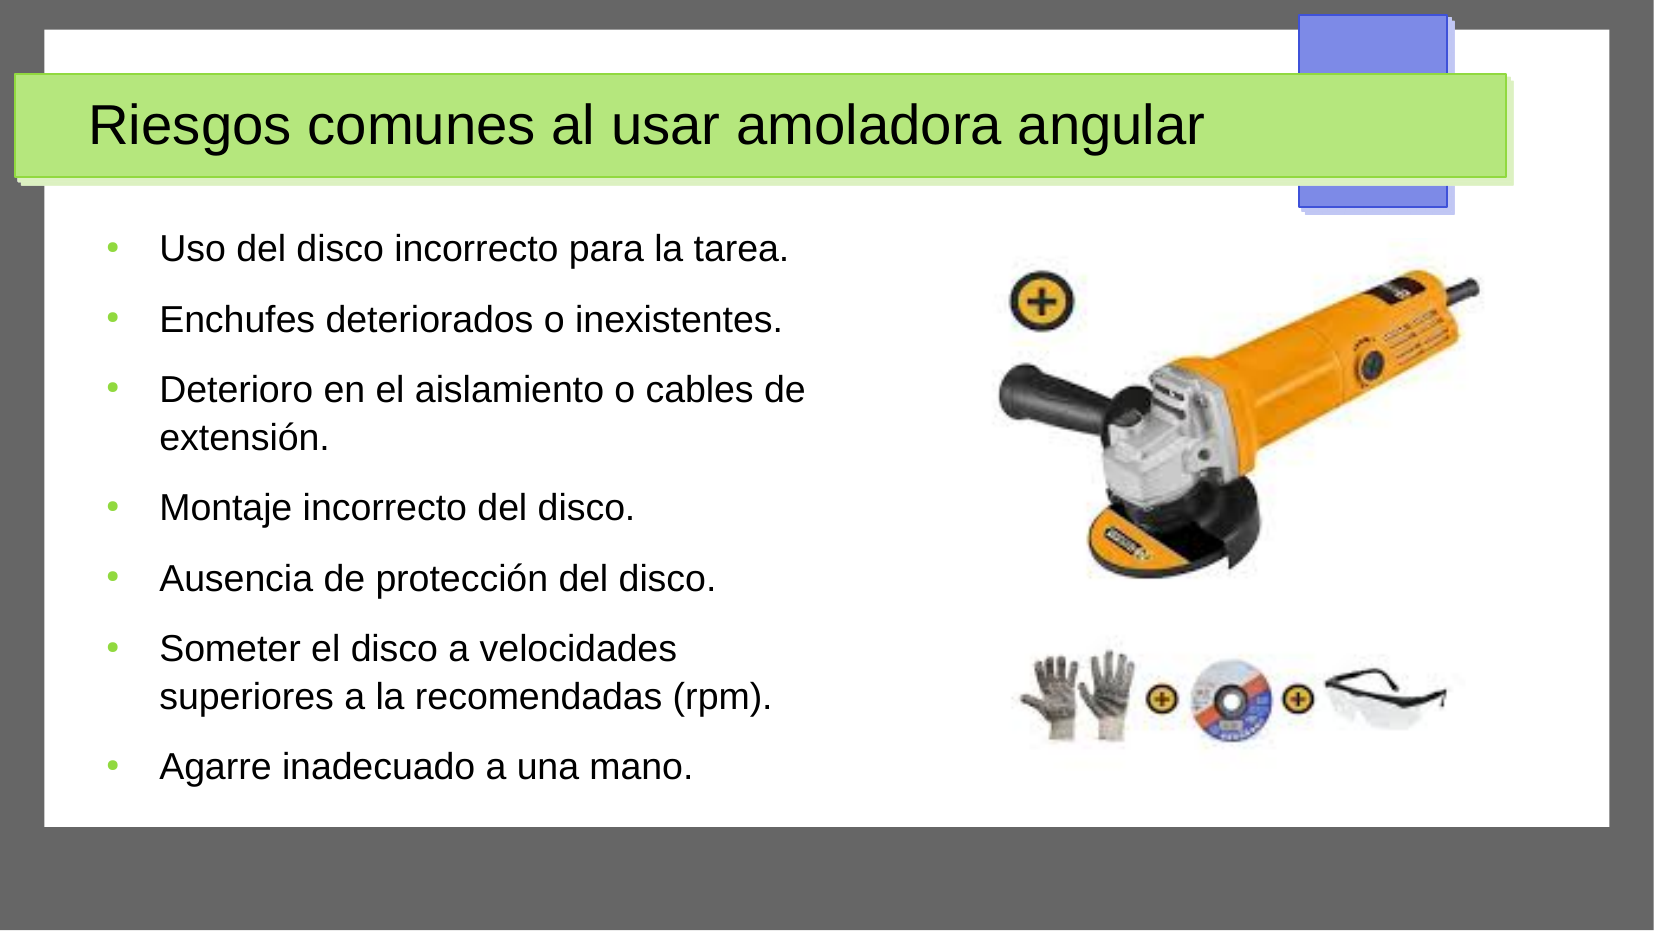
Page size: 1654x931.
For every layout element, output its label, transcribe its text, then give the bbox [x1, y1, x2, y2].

title Riesgos comunes al usar amoladora angular [88, 73, 1506, 178]
picture [974, 238, 1506, 771]
list Uso del disco incorrecto para la tarea. Enchufes deteriorados o inexistentes. Deterioro en el aislamiento o cables de extensión. Montaje incorrecto del disco. Ausencia de protección del disco. Someter el disco a velocidades superiores a la recomendadas (rpm). Agarre inadecuado a una mano. [88, 221, 809, 813]
